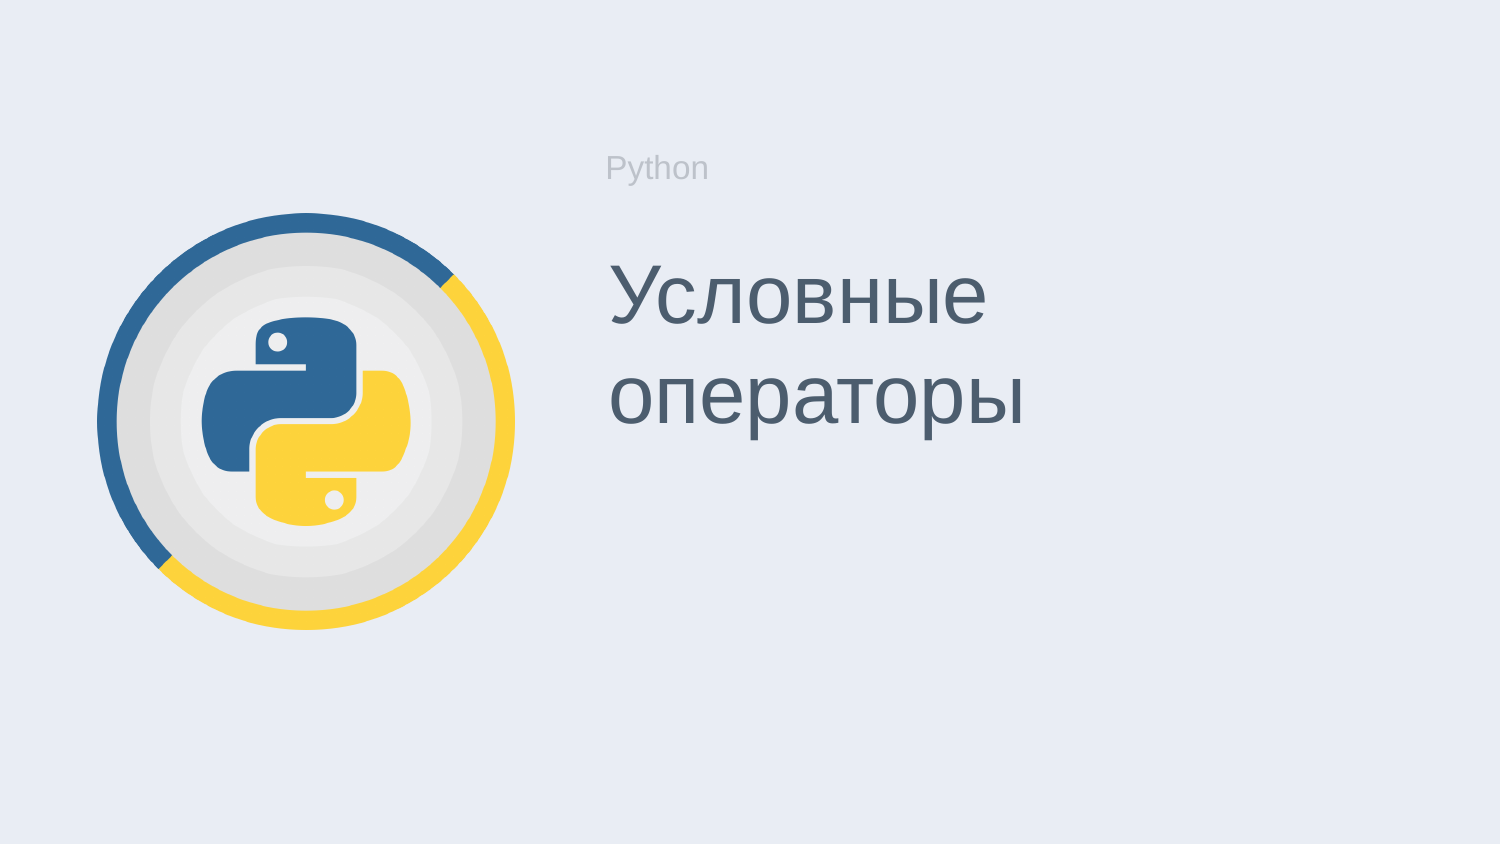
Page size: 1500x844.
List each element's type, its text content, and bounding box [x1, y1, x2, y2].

title Python [601, 141, 1182, 188]
text_box Условные операторы [603, 235, 1423, 608]
picture [97, 213, 515, 630]
